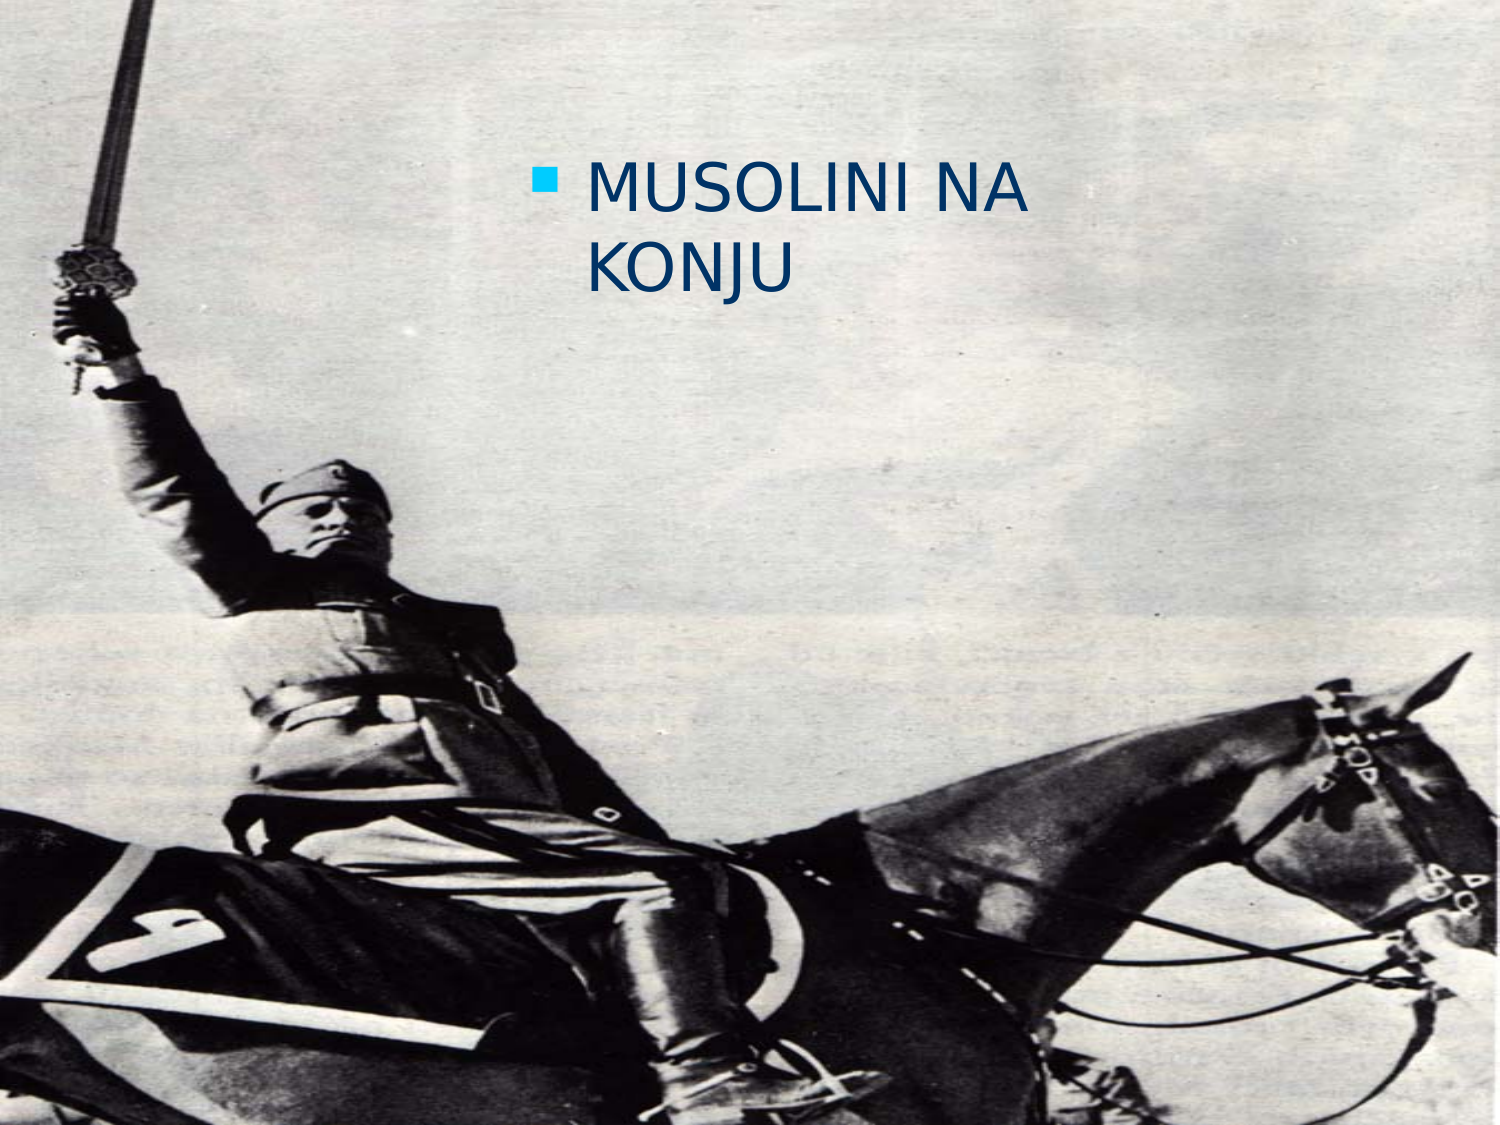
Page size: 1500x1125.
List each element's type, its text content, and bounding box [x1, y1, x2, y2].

picture [0, 0, 1500, 1125]
list MUSOLINI NA KONJU [513, 137, 1242, 362]
